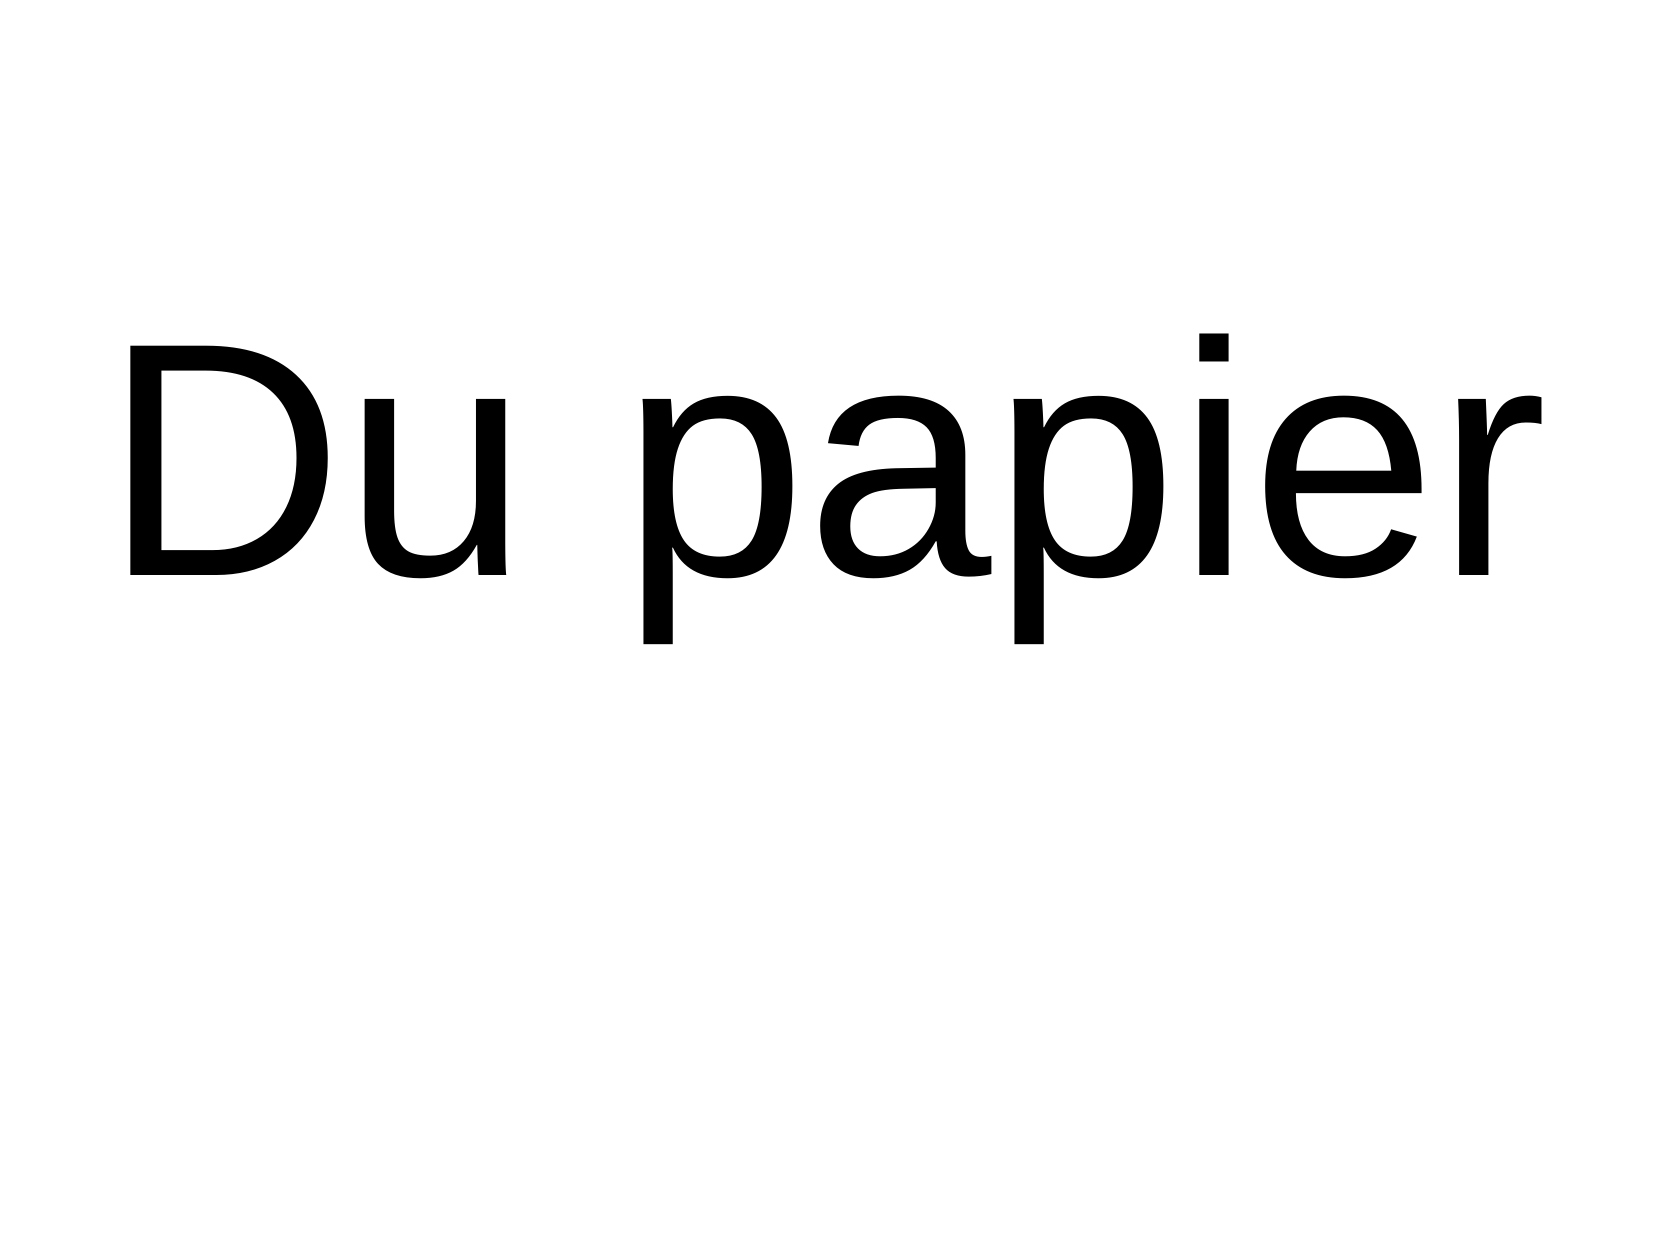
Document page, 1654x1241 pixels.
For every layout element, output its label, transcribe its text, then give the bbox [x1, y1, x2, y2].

text_box Du papier [88, 265, 1565, 653]
